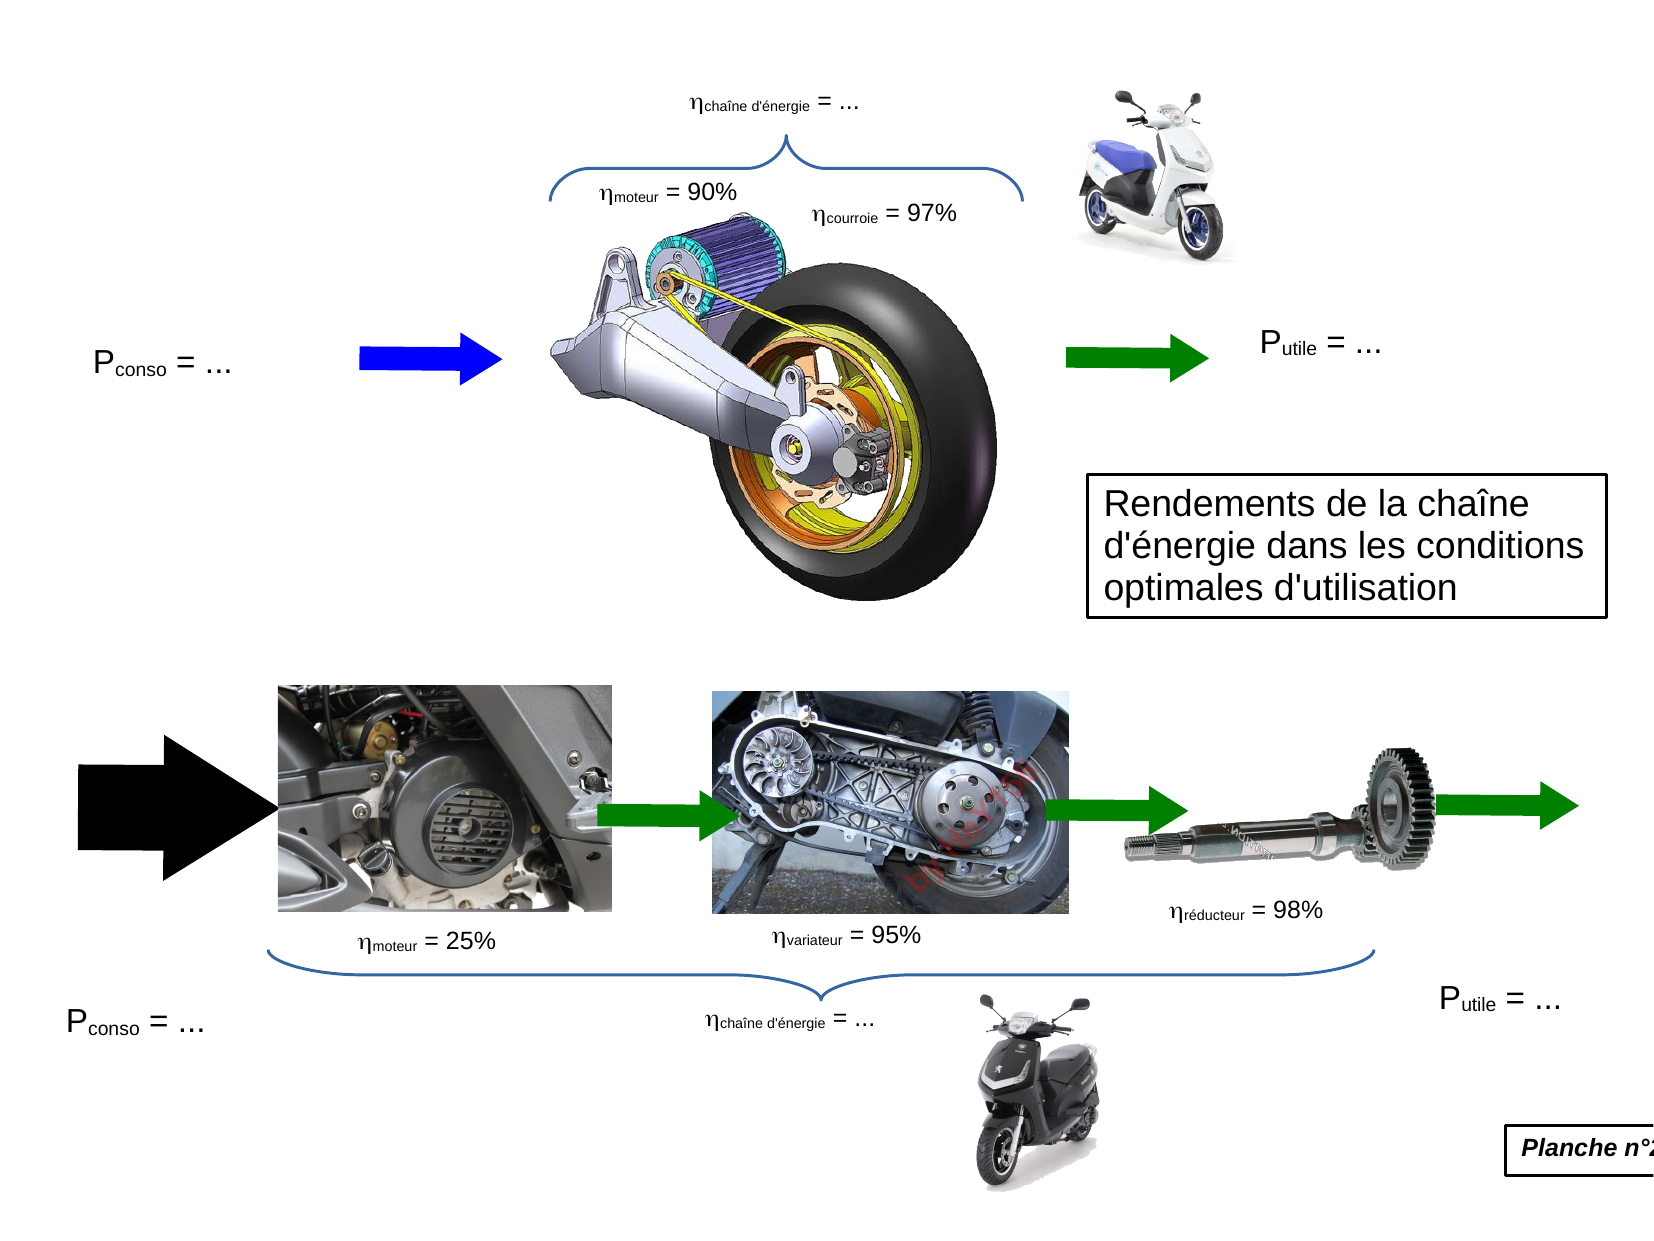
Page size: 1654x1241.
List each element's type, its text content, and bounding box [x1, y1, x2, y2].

text_box Rendements de la chaîne d'énergie dans les conditions optimales d'utilisation [1087, 474, 1607, 618]
text_box Putile = ... [1424, 972, 1654, 1041]
picture [277, 685, 612, 912]
picture [712, 691, 1069, 914]
text_box Pconso = ... [78, 336, 328, 409]
text_box réducteur = 98% [1154, 898, 1384, 942]
text_box courroie = 97% [796, 191, 1020, 197]
picture [1072, 87, 1239, 266]
text_box moteur = 25% [342, 918, 555, 973]
text_box chaîne d'énergie = ... [674, 79, 914, 143]
text_box variateur = 95% [757, 912, 1010, 987]
text_box chaîne d'énergie = ... [690, 996, 930, 1061]
text_box Putile = ... [1244, 315, 1508, 384]
picture [1124, 745, 1441, 898]
text_box Pconso = ... [51, 995, 344, 1068]
text_box variateur = 95% [757, 978, 798, 987]
picture [964, 984, 1106, 1197]
text_box Planche n°2 [1505, 1125, 1654, 1176]
text_box moteur = 90% [584, 169, 796, 197]
text_box variateur = 95% [844, 977, 1010, 987]
picture [506, 197, 1058, 612]
